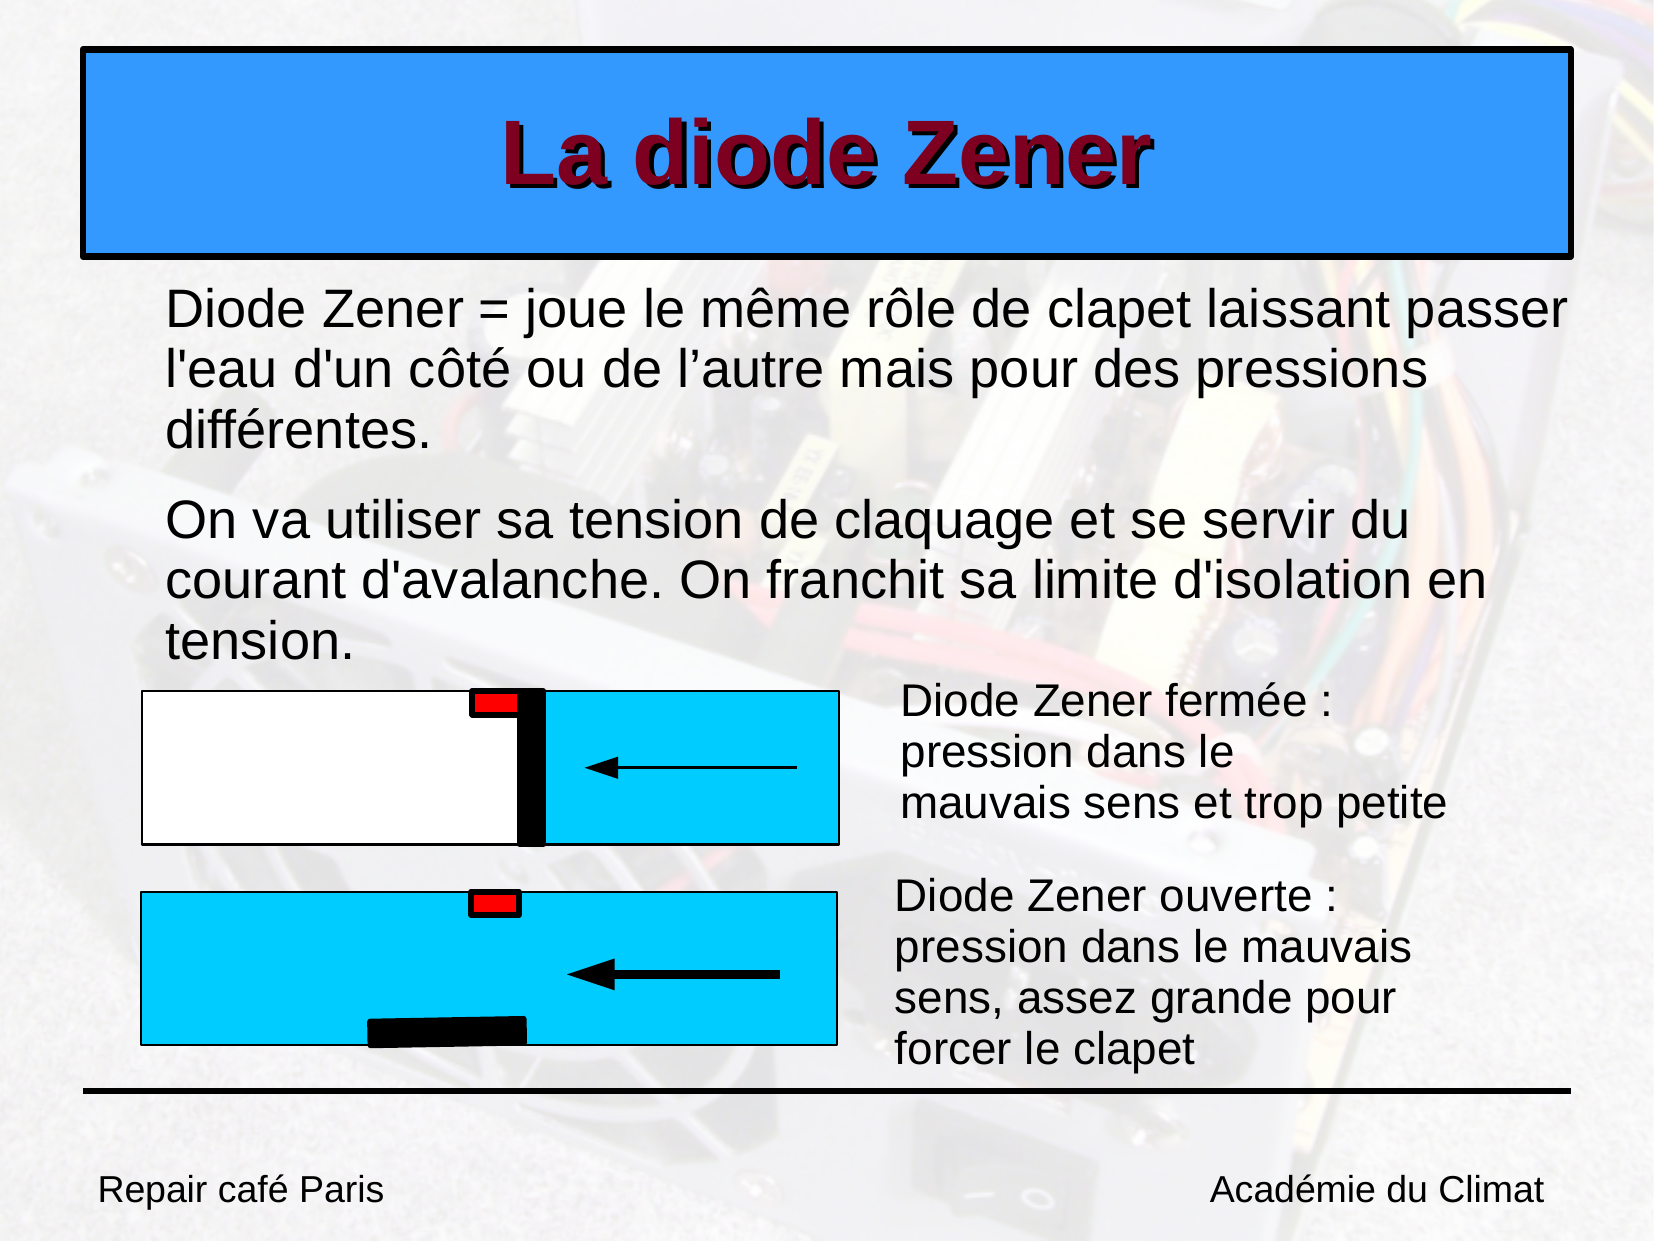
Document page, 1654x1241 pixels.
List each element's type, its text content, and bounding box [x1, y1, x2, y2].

text_box [140, 891, 838, 1046]
text_box Diode Zener ouverte : pression dans le mauvais sens, assez grande pour forcer le clapet [880, 862, 1635, 1180]
text_box [141, 690, 839, 845]
picture [0, 0, 1654, 1241]
text_box Repair café Paris Académie du Climat [82, 1161, 1571, 1219]
title La diode Zener [82, 49, 1571, 257]
list Diode Zener = joue le même rôle de clapet laissant passer l'eau d'un côté ou de l’autre mais pour des pressions différentes. On va utiliser sa tension de claquage et se servir du courant d'avalanche. On franchit sa limite d'isolation en tension. [165, 278, 1583, 762]
text_box Diode Zener fermée : pression dans le mauvais sens et trop petite [885, 667, 1565, 862]
